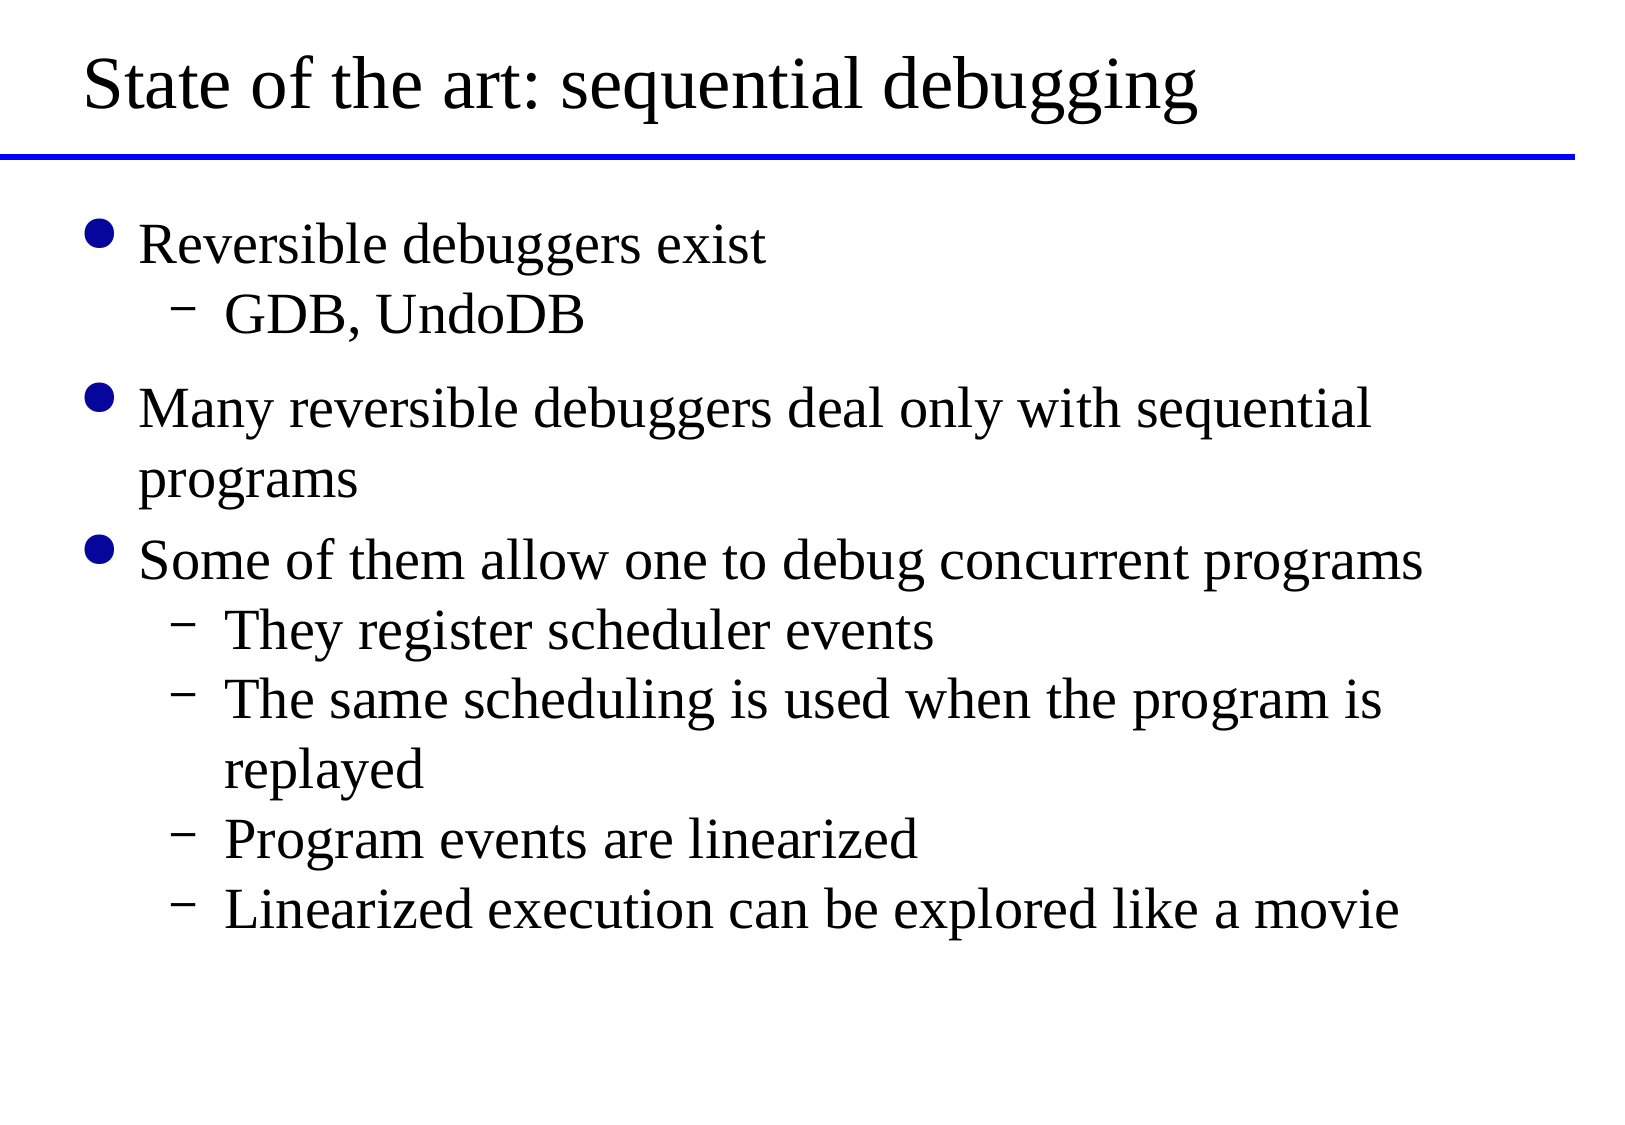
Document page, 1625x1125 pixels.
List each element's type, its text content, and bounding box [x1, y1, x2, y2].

list Reversible debuggers exist GDB, UndoDB Many reversible debuggers deal only with sequential programs Some of them allow one to debug concurrent programs They register scheduler events The same scheduling is used when the program is replayed Program events are linearized Linearized execution can be explored like a movie [67, 198, 1478, 1061]
title State of the art: sequential debugging [67, 27, 1544, 131]
